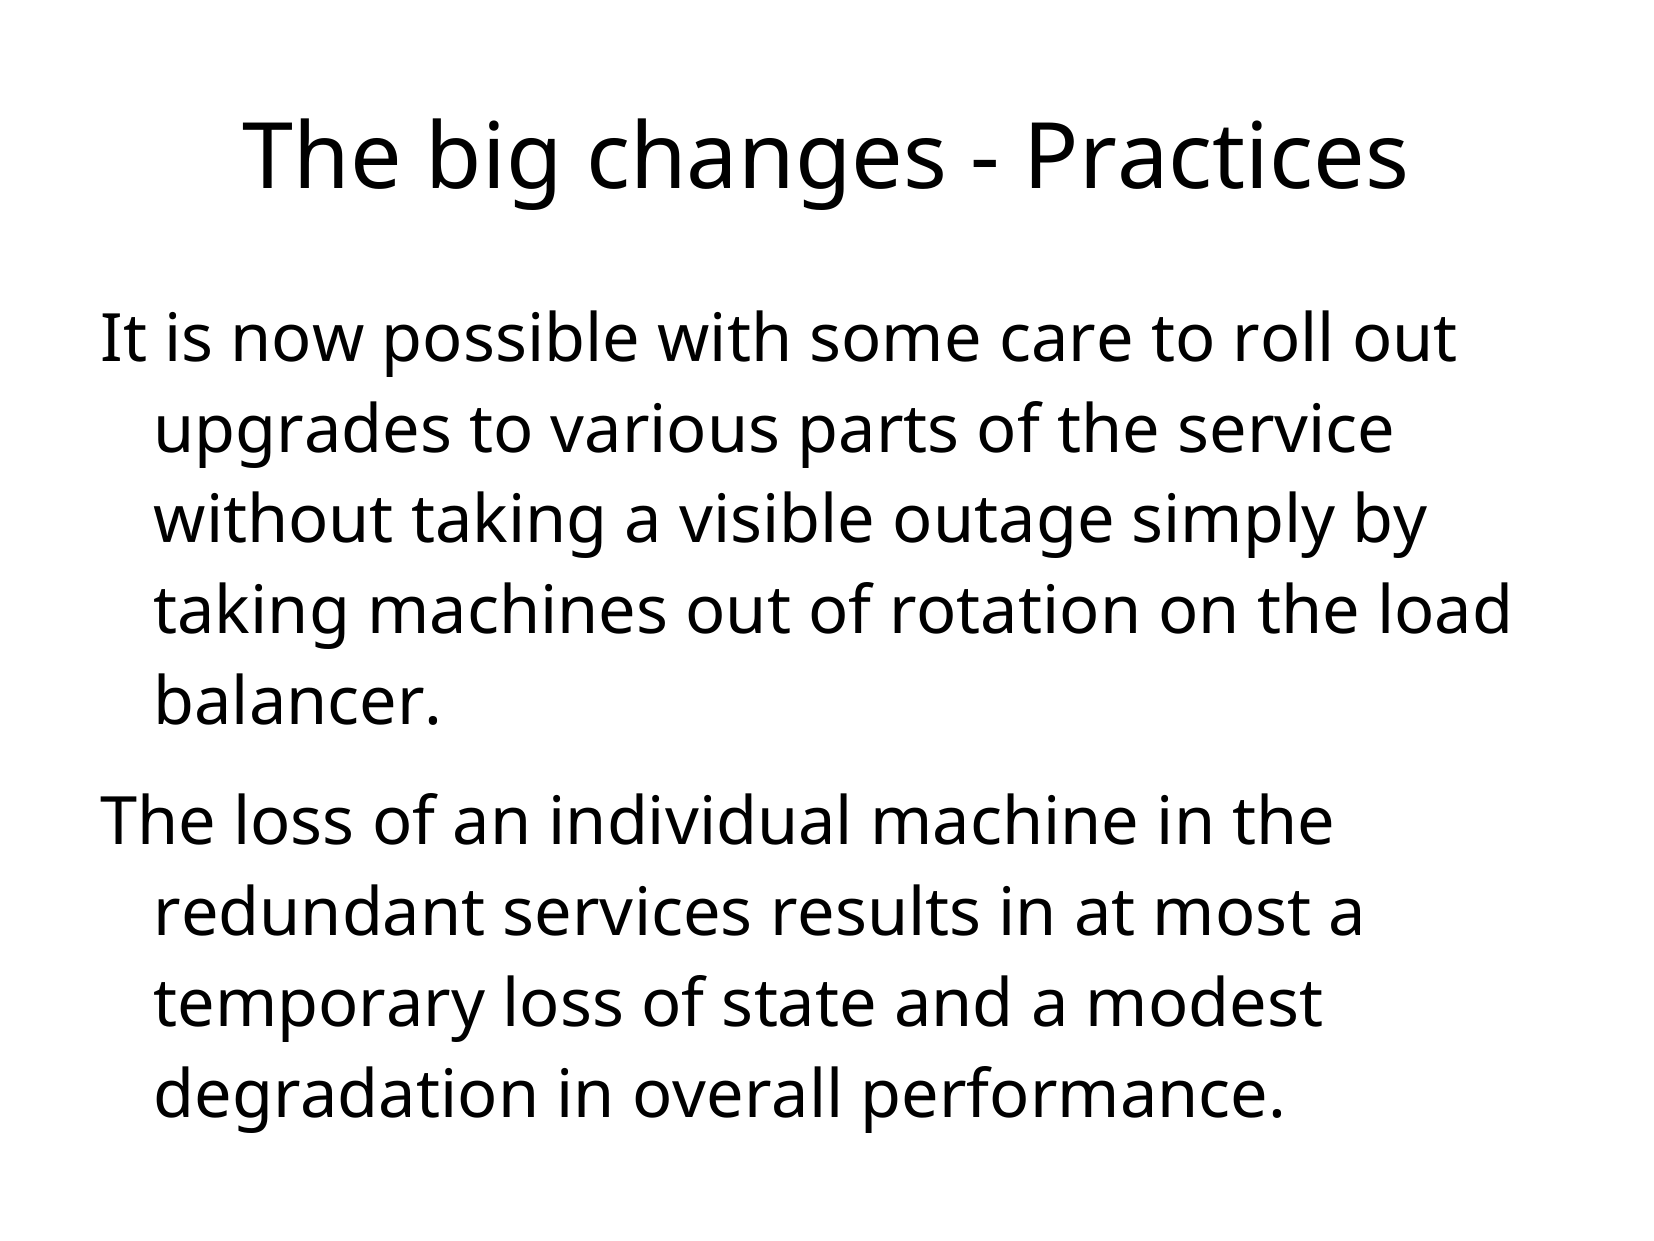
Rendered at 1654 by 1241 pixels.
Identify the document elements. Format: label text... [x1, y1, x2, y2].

list It is now possible with some care to roll out upgrades to various parts of the service without taking a visible outage simply by taking machines out of rotation on the load balancer. The loss of an individual machine in the redundant services results in at most a temporary loss of state and a modest degradation in overall performance. [82, 290, 1571, 1109]
title The big changes - Practices [82, 49, 1571, 257]
